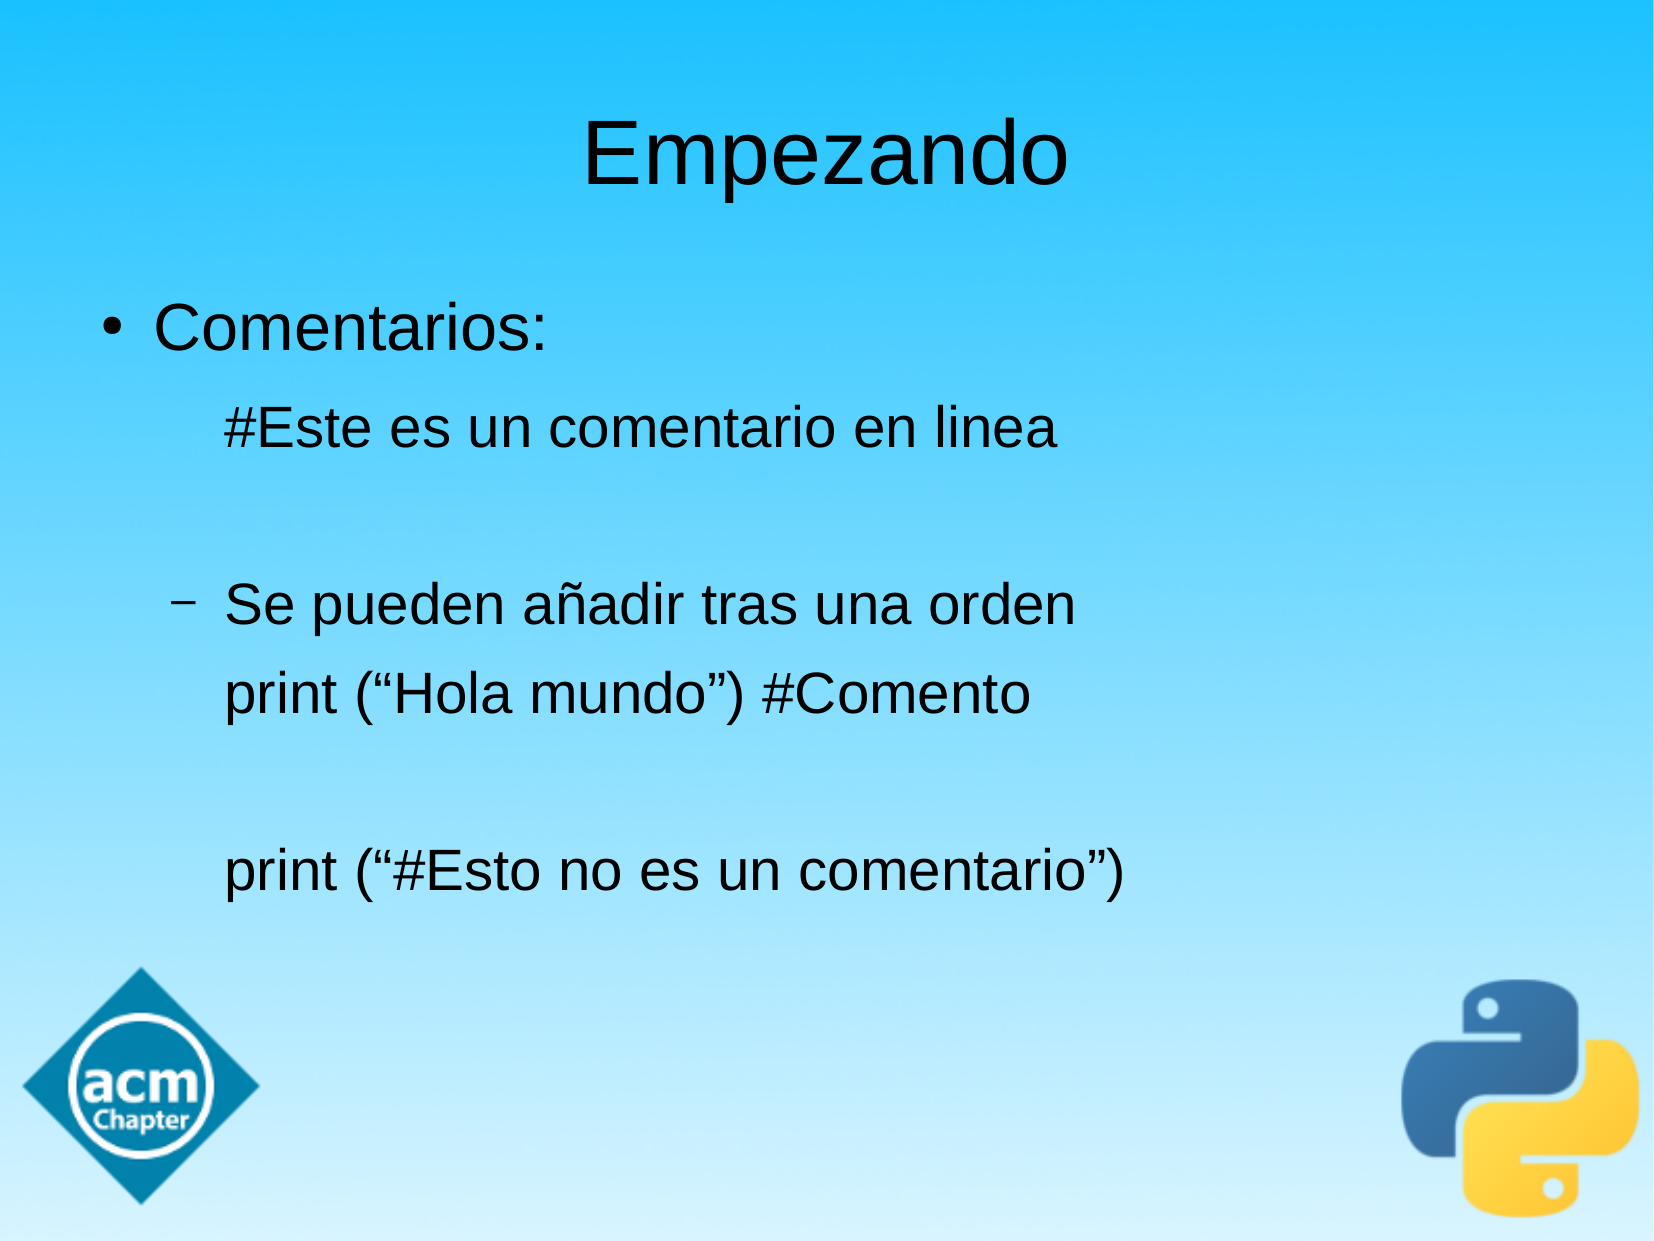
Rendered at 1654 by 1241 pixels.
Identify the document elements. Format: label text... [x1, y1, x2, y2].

list Comentarios: #Este es un comentario en linea Se pueden añadir tras una orden print (“Hola mundo”) #Comento print (“#Esto no es un comentario”) [82, 290, 1571, 1010]
picture [0, 0, 1654, 1241]
title Empezando [82, 49, 1571, 257]
